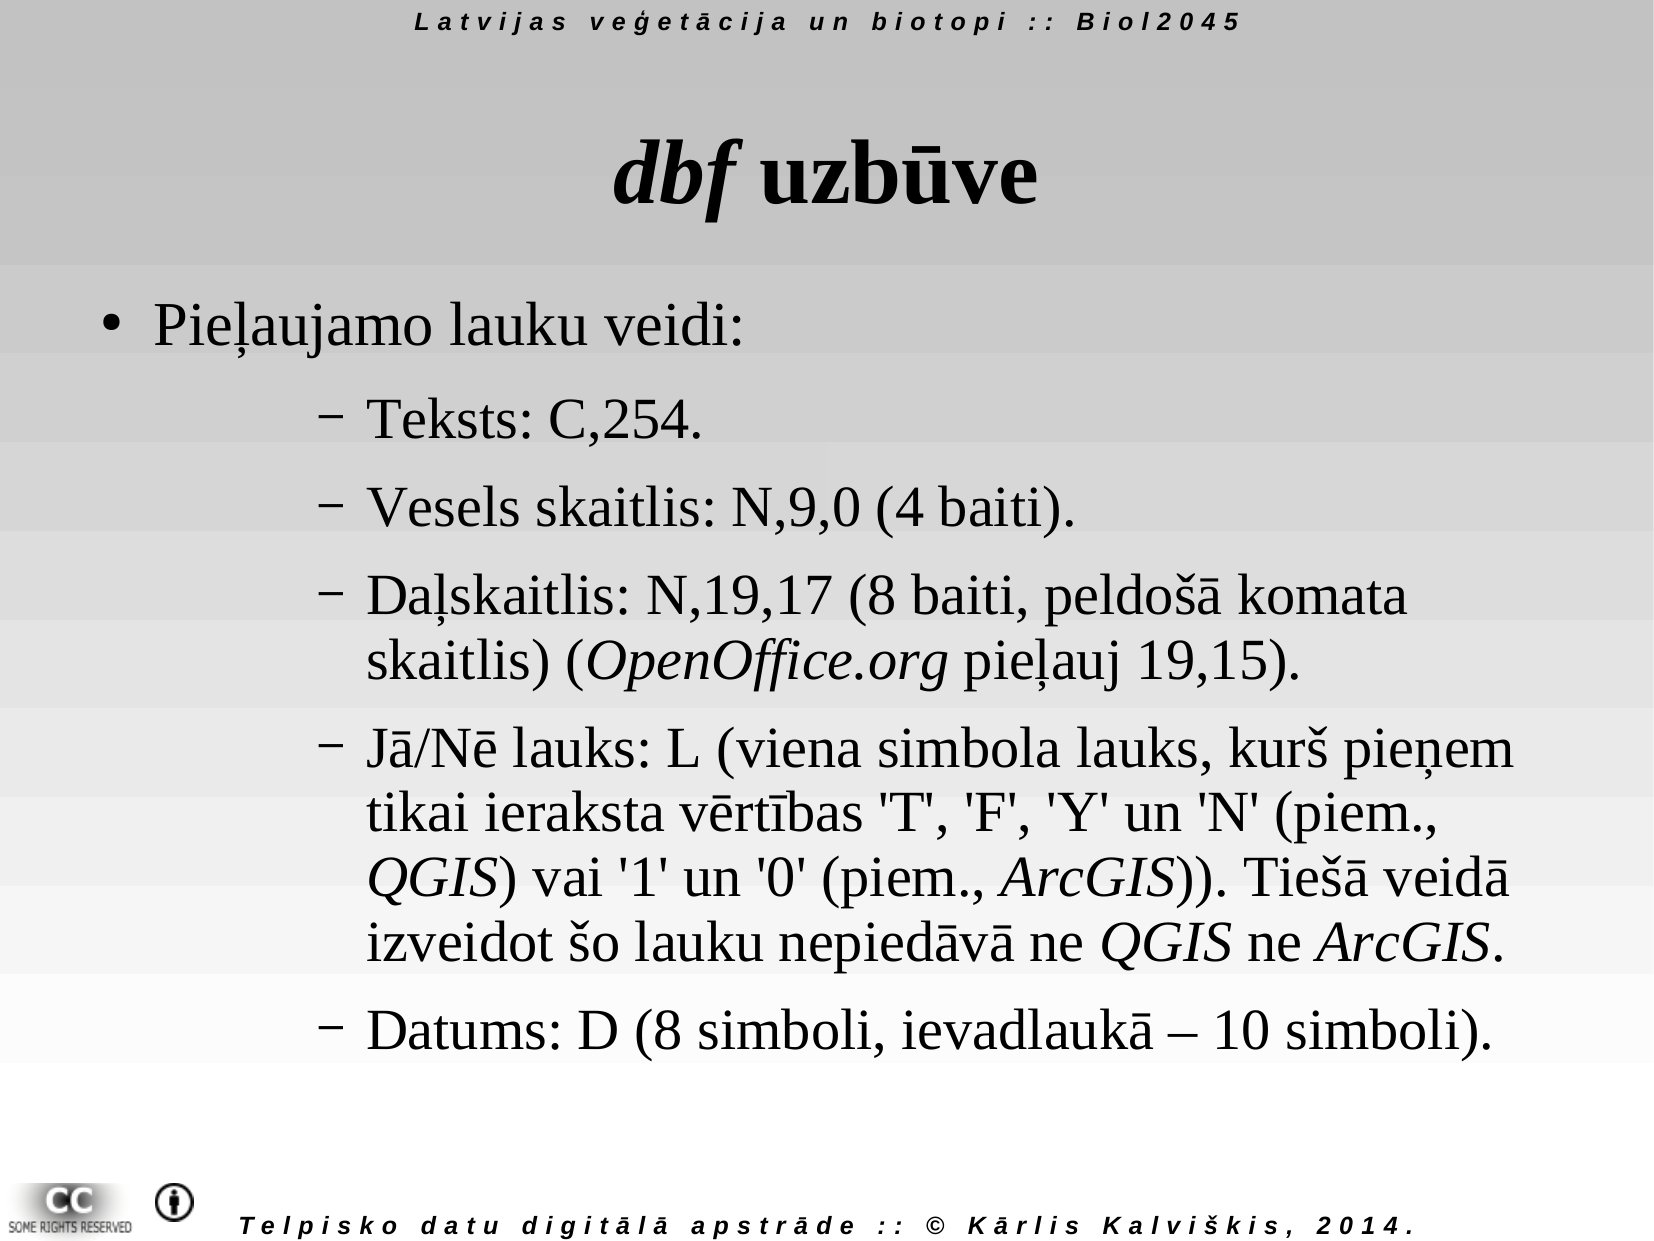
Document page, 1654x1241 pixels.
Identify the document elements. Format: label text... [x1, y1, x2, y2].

picture [0, 0, 1654, 1241]
title dbf uzbūve [29, 56, 1625, 289]
list Pieļaujamo lauku veidi: Teksts: C,254. Vesels skaitlis: N,9,0 (4 baiti). Daļskaitlis: N,19,17 (8 baiti, peldošā komata skaitlis) (OpenOffice.org pieļauj 19,15). Jā/Nē lauks: L (viena simbola lauks, kurš pieņem tikai ieraksta vērtības 'T', 'F', 'Y' un 'N' (piem., QGIS) vai '1' un '0' (piem., ArcGIS)). Tiešā veidā izveidot šo lauku nepiedāvā ne QGIS ne ArcGIS. Datums: D (8 simboli, ievadlaukā – 10 simboli). [82, 289, 1571, 1098]
